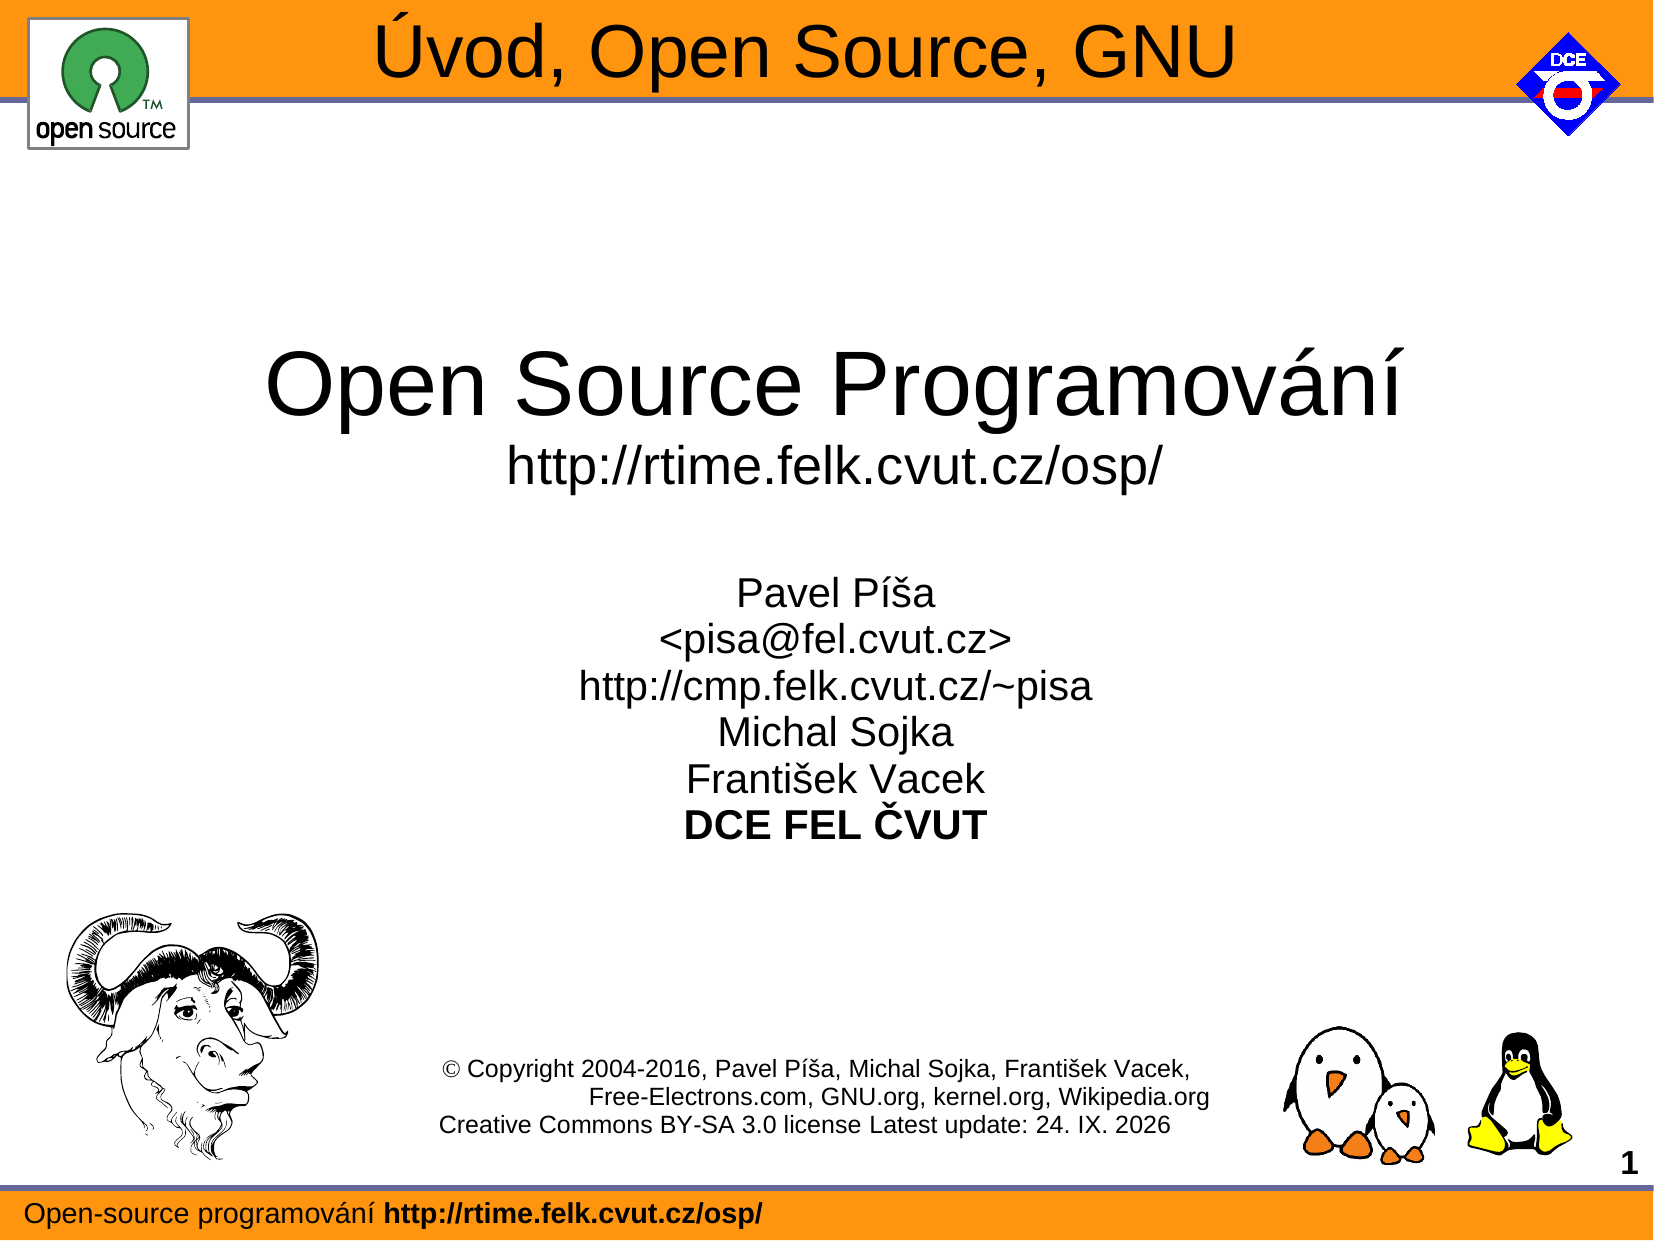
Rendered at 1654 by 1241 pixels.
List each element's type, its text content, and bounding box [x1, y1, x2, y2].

list © Copyright 2004-2016, Pavel Píša, Michal Sojka, František Vacek, Free-Electrons.com, GNU.org, kernel.org, Wikipedia.org Creative Commons BY-SA 3.0 license Latest update: 28. II. 2016 [438, 1054, 1215, 1149]
text_box [1467, 1032, 1573, 1156]
subtitle Open Source Programování http://rtime.felk.cvut.cz/osp/ Pavel Píša <pisa@fel.cvut.cz> http://cmp.felk.cvut.cz/~pisa Michal Sojka František Vacek DCE FEL ČVUT [183, 204, 1471, 977]
picture [1283, 1026, 1435, 1165]
title Úvod, Open Source, GNU [60, 4, 1551, 98]
picture [66, 911, 319, 1169]
